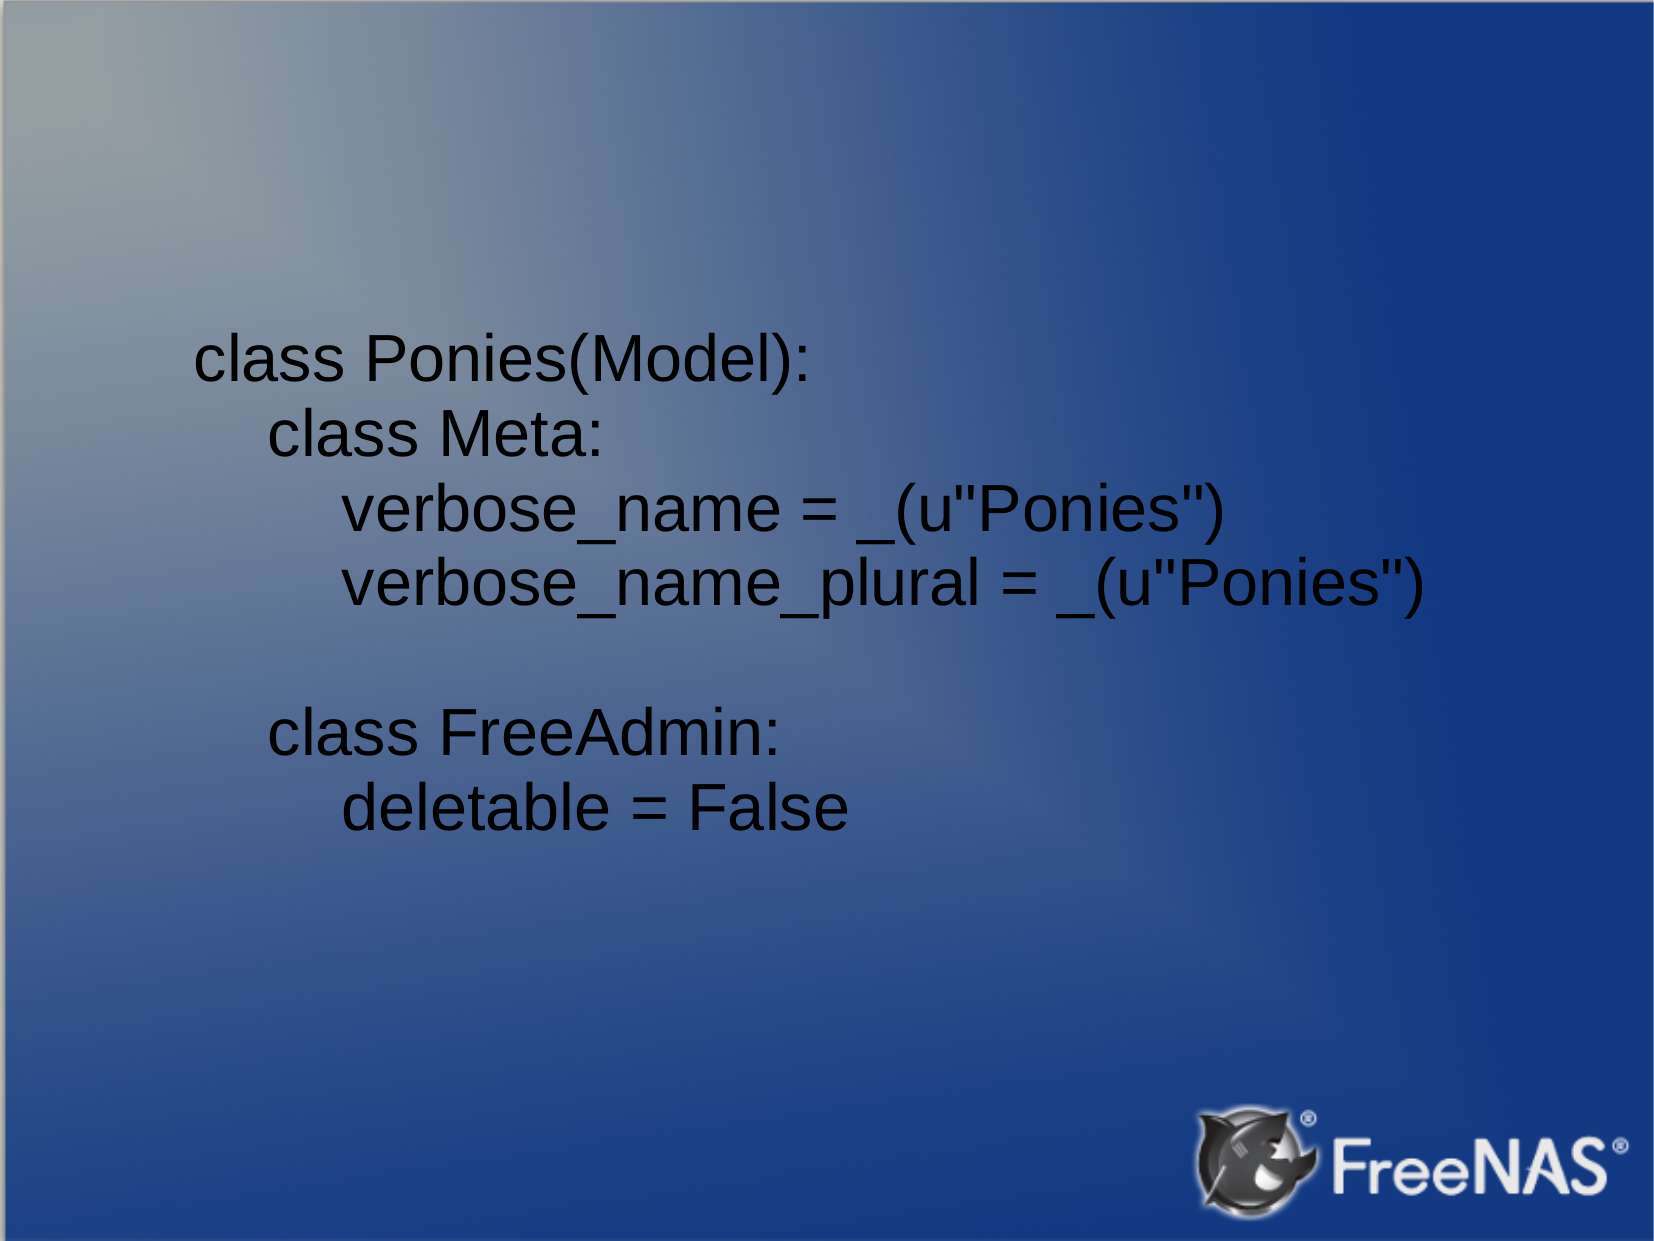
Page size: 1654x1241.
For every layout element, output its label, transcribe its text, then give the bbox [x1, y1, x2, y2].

picture [0, 0, 1654, 1241]
text_box class Ponies(Model): class Meta: verbose_name = _(u"Ponies") verbose_name_plural = _(u"Ponies") class FreeAdmin: deletable = False [178, 313, 1475, 927]
